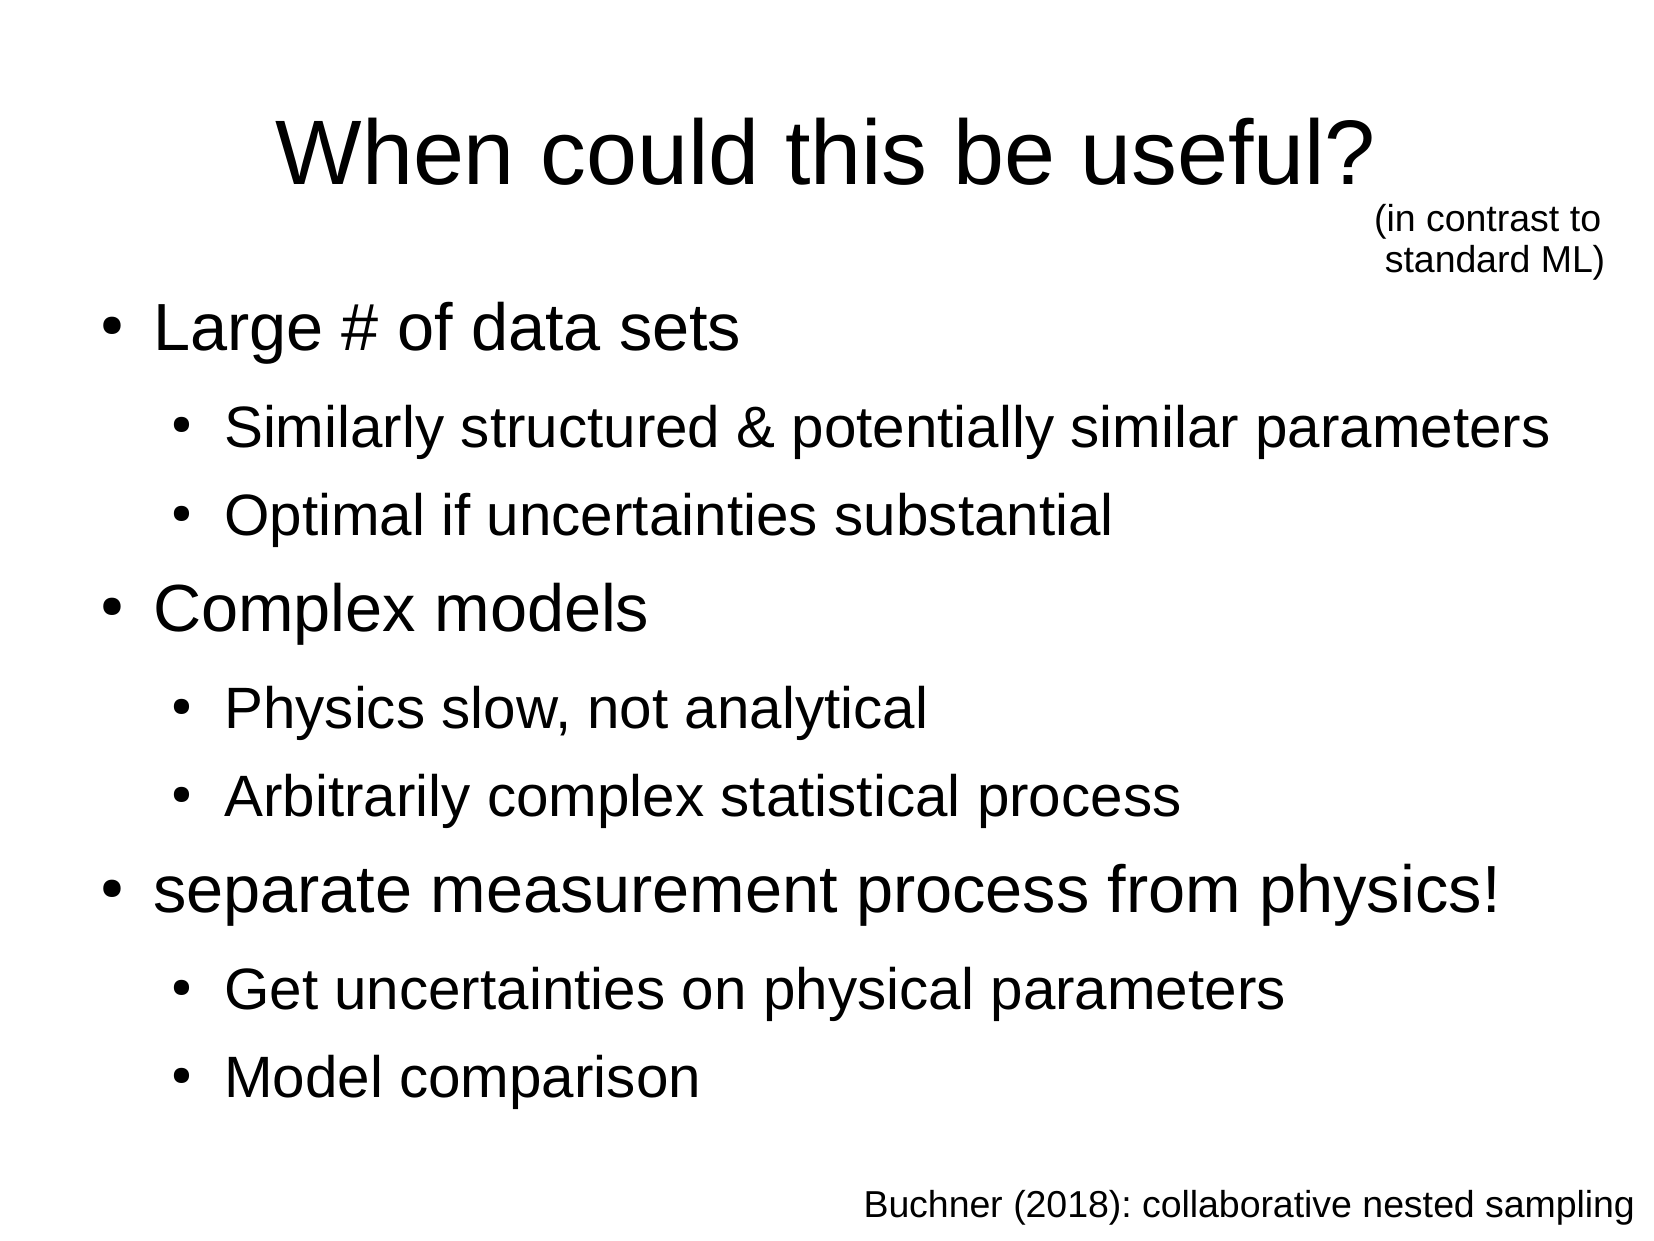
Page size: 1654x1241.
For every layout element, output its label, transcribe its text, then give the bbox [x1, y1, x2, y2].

title When could this be useful? [82, 49, 1571, 257]
text_box Buchner (2018): collaborative nested sampling [848, 1176, 1654, 1241]
list Large # of data sets Similarly structured & potentially similar parameters Optimal if uncertainties substantial Complex models Physics slow, not analytical Arbitrarily complex statistical process separate measurement process from physics! Get uncertainties on physical parameters Model comparison [82, 290, 1571, 1195]
text_box (in contrast to standard ML) [1359, 189, 1635, 303]
